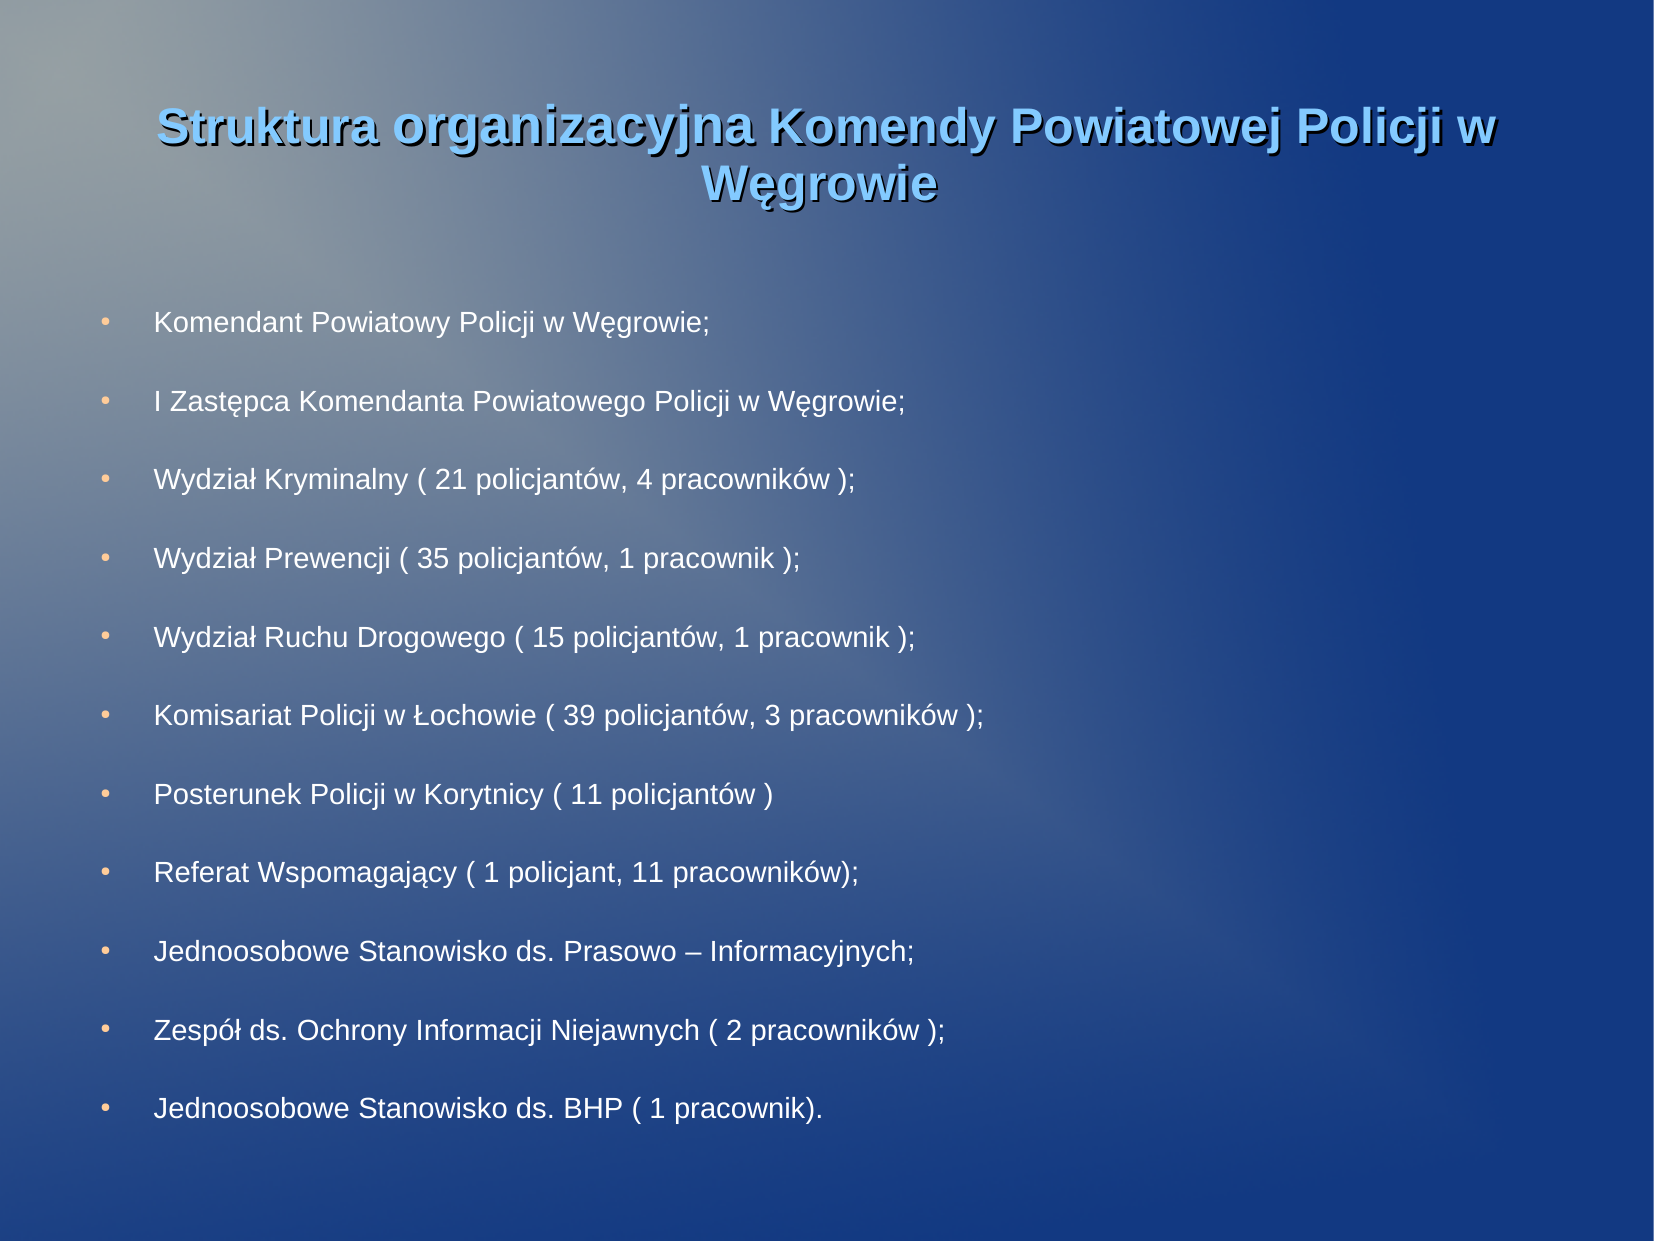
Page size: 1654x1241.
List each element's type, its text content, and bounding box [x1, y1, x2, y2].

title Struktura organizacyjna Komendy Powiatowej Policji w Węgrowie [82, 49, 1571, 257]
list Komendant Powiatowy Policji w Węgrowie; I Zastępca Komendanta Powiatowego Policji w Węgrowie; Wydział Kryminalny ( 21 policjantów, 4 pracowników ); Wydział Prewencji ( 35 policjantów, 1 pracownik ); Wydział Ruchu Drogowego ( 15 policjantów, 1 pracownik ); Komisariat Policji w Łochowie ( 39 policjantów, 3 pracowników ); Posterunek Policji w Korytnicy ( 11 policjantów ) Referat Wspomagający ( 1 policjant, 11 pracowników); Jednoosobowe Stanowisko ds. Prasowo – Informacyjnych; Zespół ds. Ochrony Informacji Niejawnych ( 2 pracowników ); Jednoosobowe Stanowisko ds. BHP ( 1 pracownik). [82, 290, 1571, 1125]
picture [0, 0, 1654, 1241]
